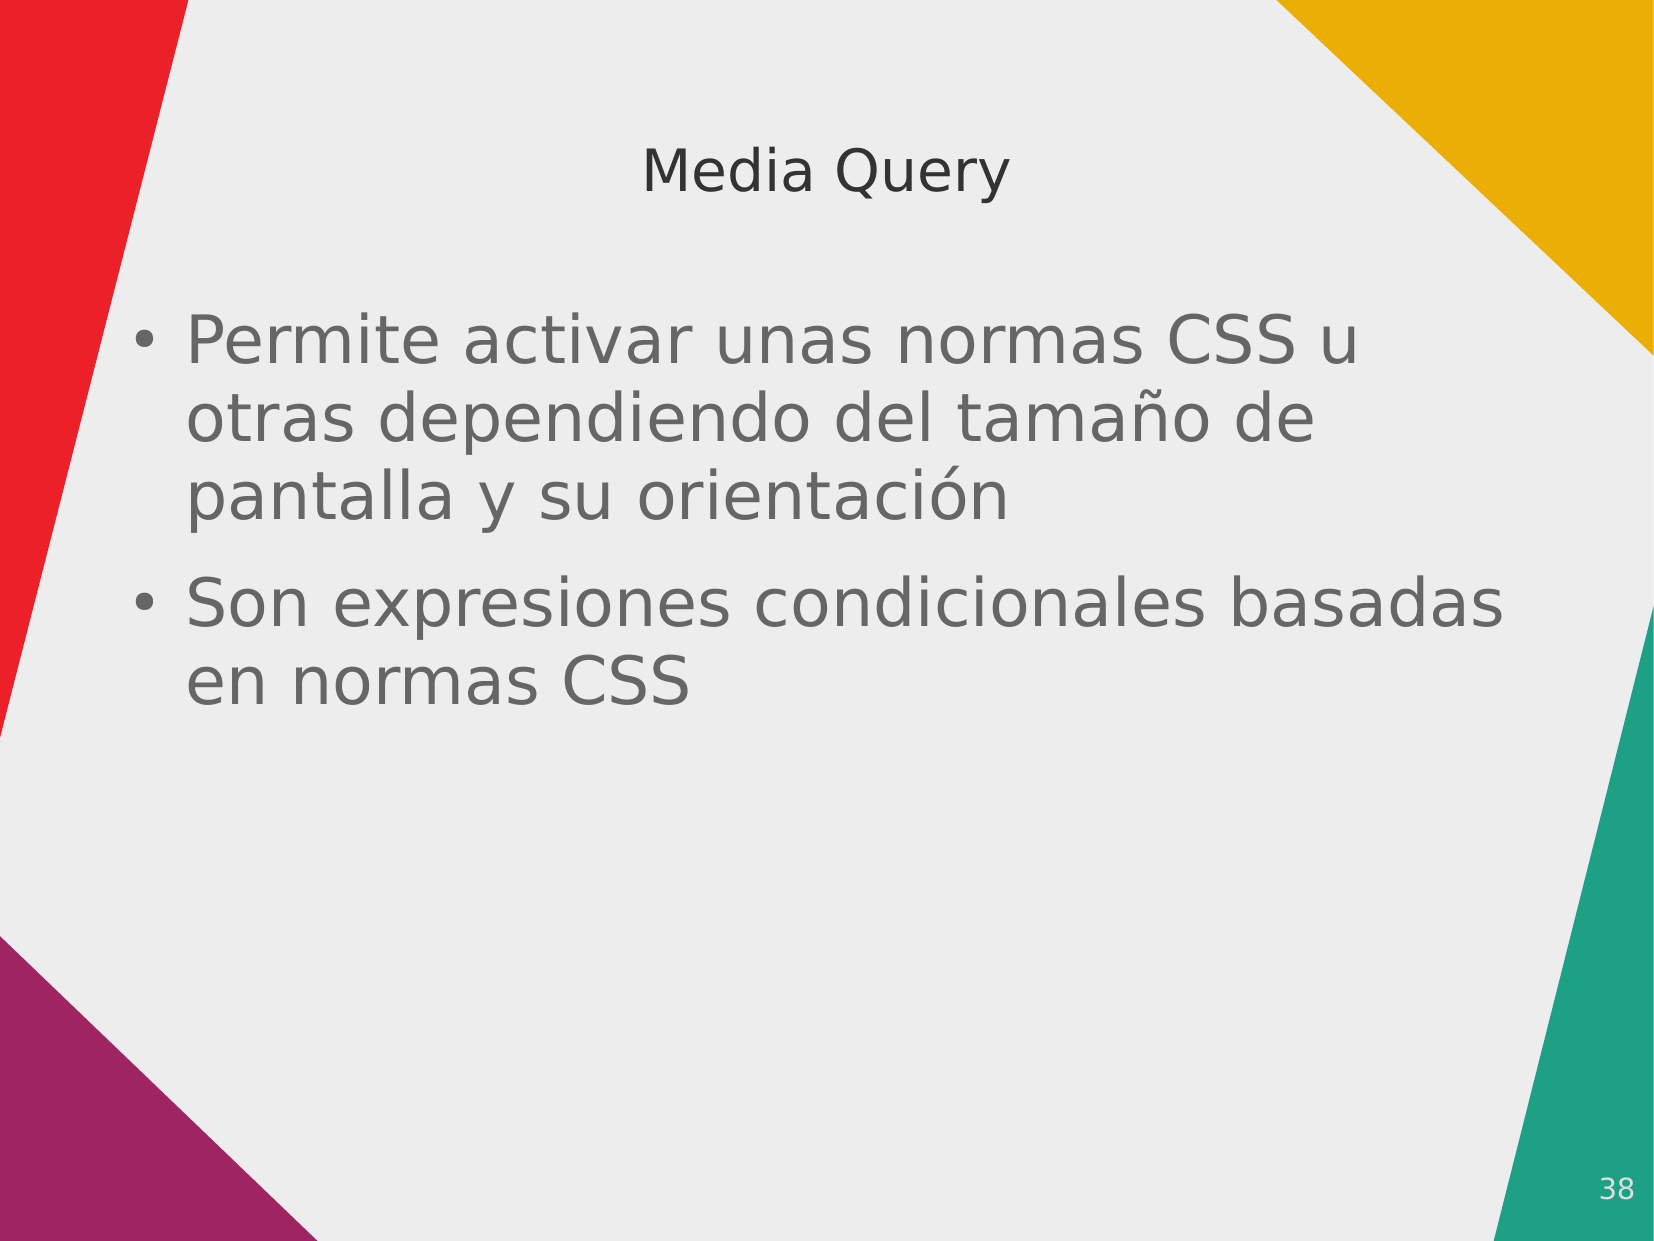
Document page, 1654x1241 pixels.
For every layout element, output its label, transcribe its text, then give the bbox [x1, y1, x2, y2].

list Permite activar unas normas CSS u otras dependiendo del tamaño de pantalla y su orientación Son expresiones condicionales basadas en normas CSS [114, 302, 1539, 1033]
title Media Query [114, 73, 1539, 271]
